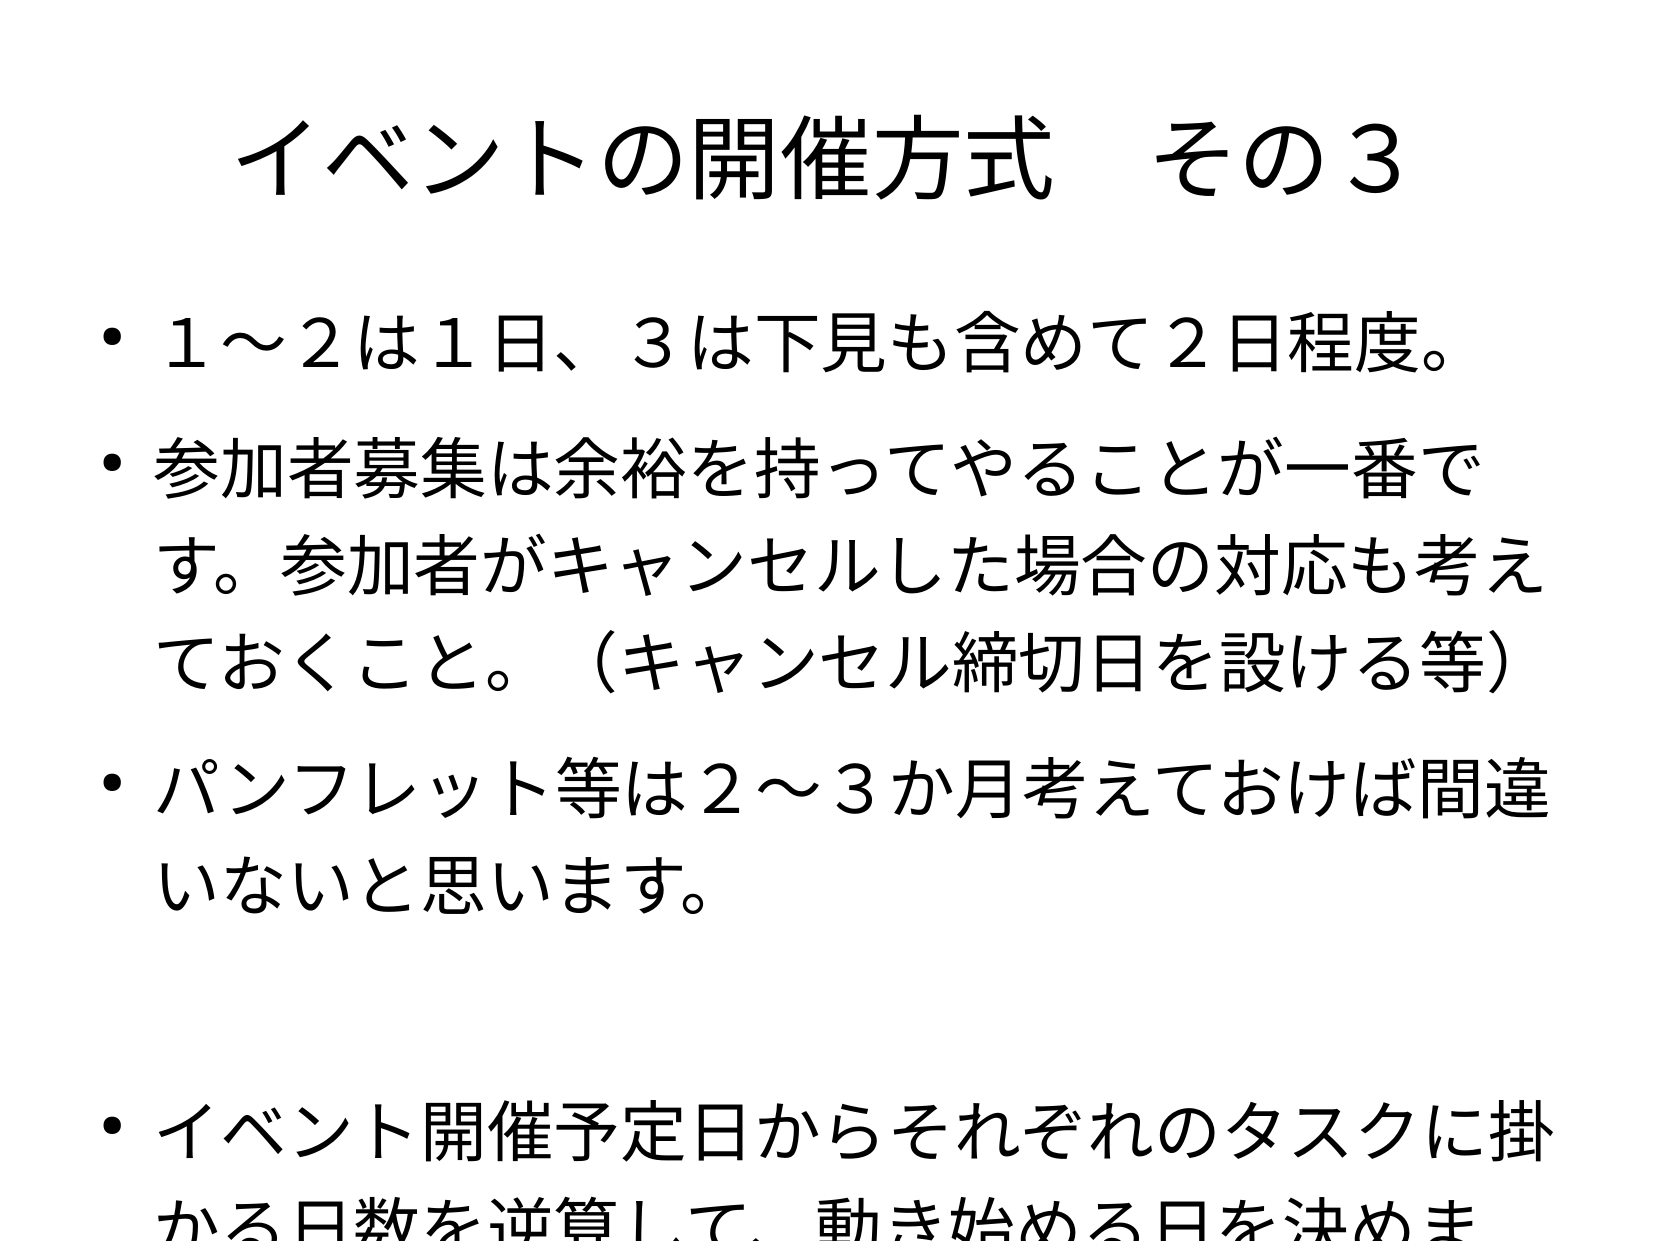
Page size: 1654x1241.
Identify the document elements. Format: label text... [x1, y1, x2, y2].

title イベントの開催方式 その３ [82, 49, 1571, 257]
list １～２は１日、３は下見も含めて２日程度。 参加者募集は余裕を持ってやることが一番です。参加者がキャンセルした場合の対応も考えておくこと。（キャンセル締切日を設ける等） パンフレット等は２～３か月考えておけば間違いないと思います。 イベント開催予定日からそれぞれのタスクに掛かる日数を逆算して、動き始める日を決めましょう。 [82, 290, 1571, 1109]
